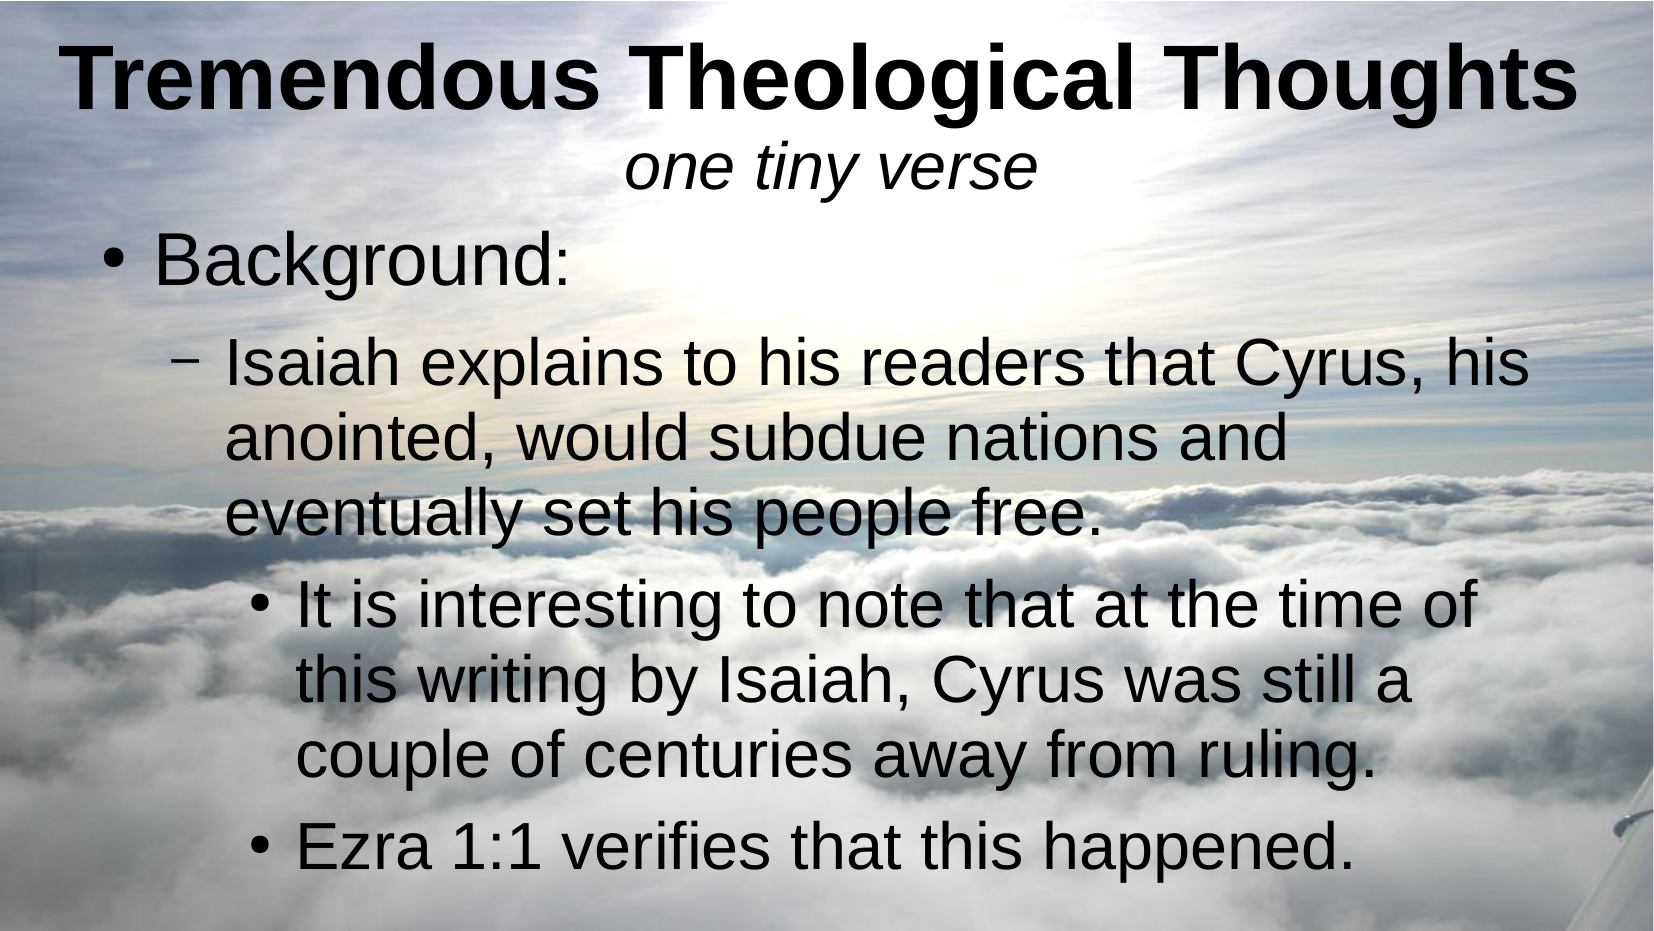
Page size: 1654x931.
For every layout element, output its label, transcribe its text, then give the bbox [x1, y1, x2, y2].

picture [0, 1, 1654, 931]
list Background: Isaiah explains to his readers that Cyrus, his anointed, would subdue nations and eventually set his people free. It is interesting to note that at the time of this writing by Isaiah, Cyrus was still a couple of centuries away from ruling. Ezra 1:1 verifies that this happened. [82, 217, 1571, 901]
title Tremendous Theological Thoughts one tiny verse [45, 26, 1621, 204]
